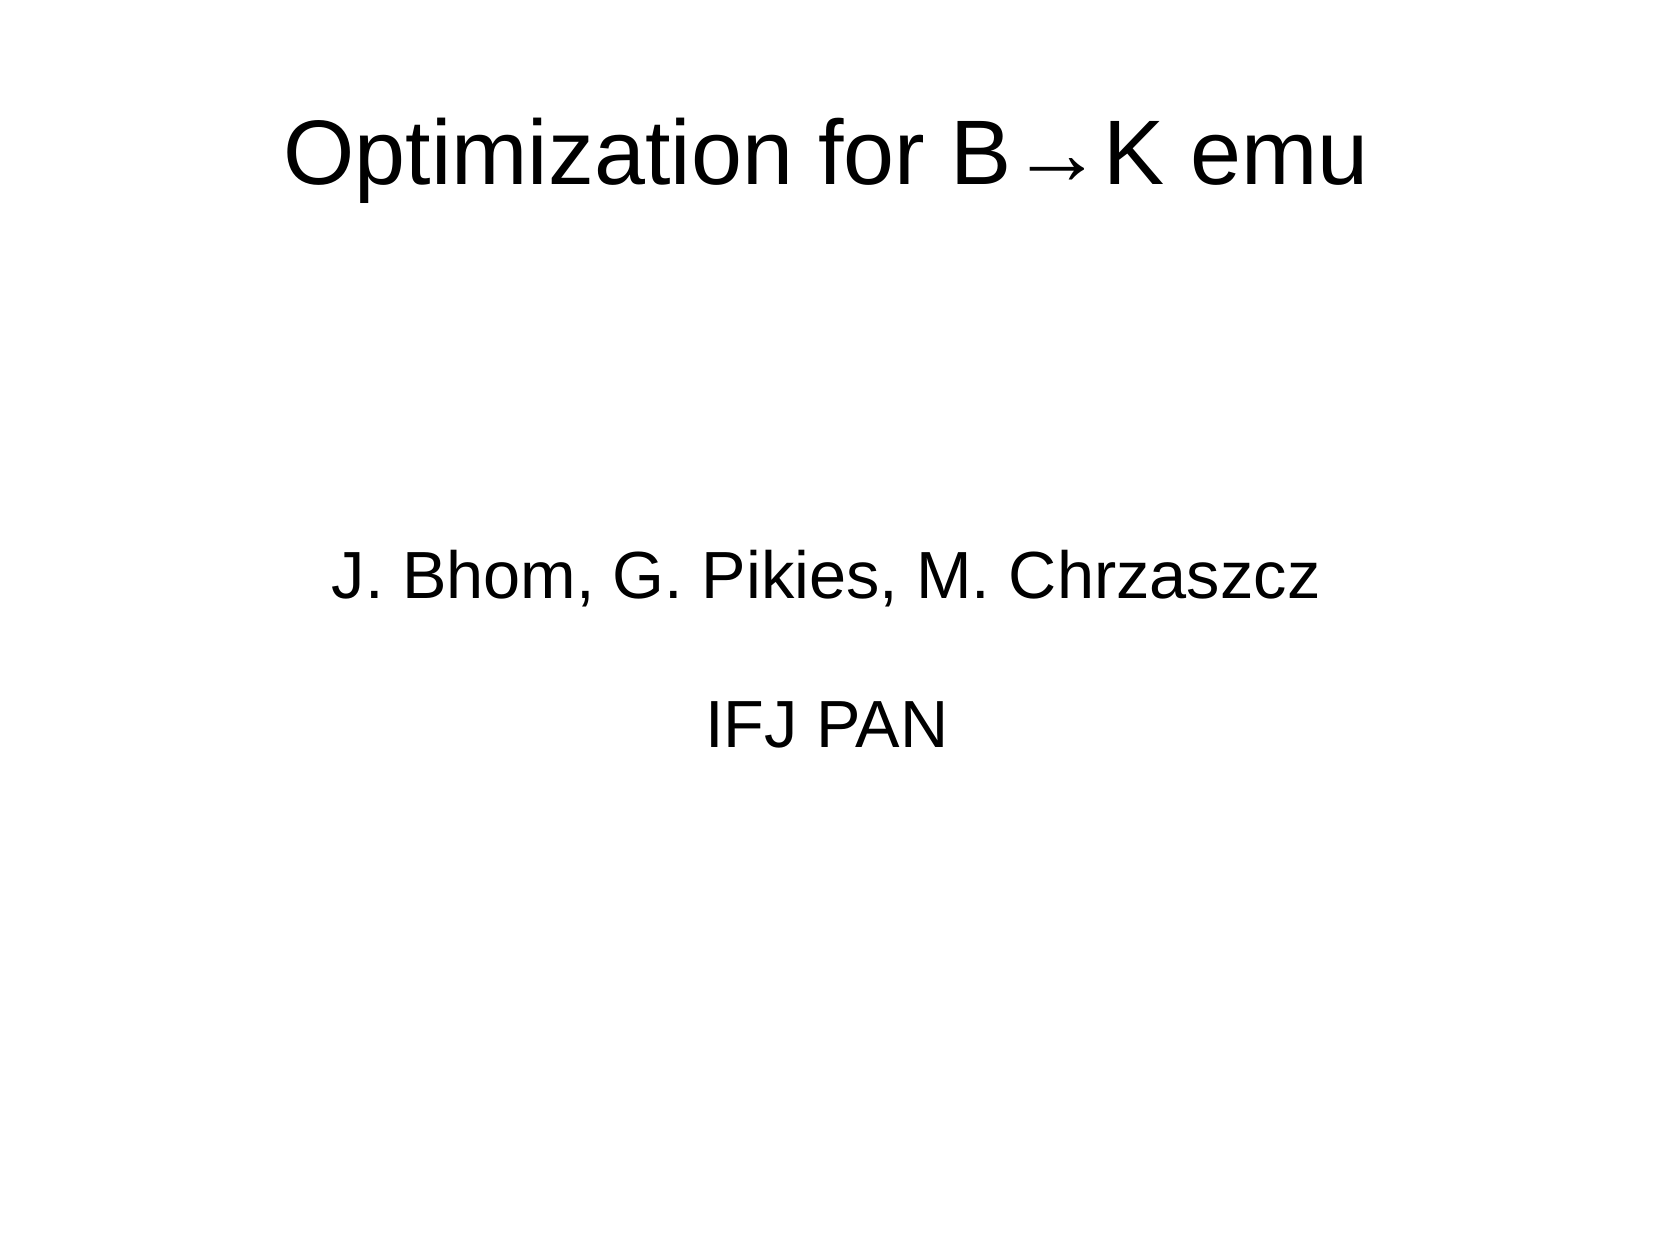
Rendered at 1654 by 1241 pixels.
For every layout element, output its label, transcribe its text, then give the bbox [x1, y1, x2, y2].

title Optimization for B→K emu [82, 49, 1571, 257]
subtitle J. Bhom, G. Pikies, M. Chrzaszcz IFJ PAN [82, 290, 1571, 1010]
